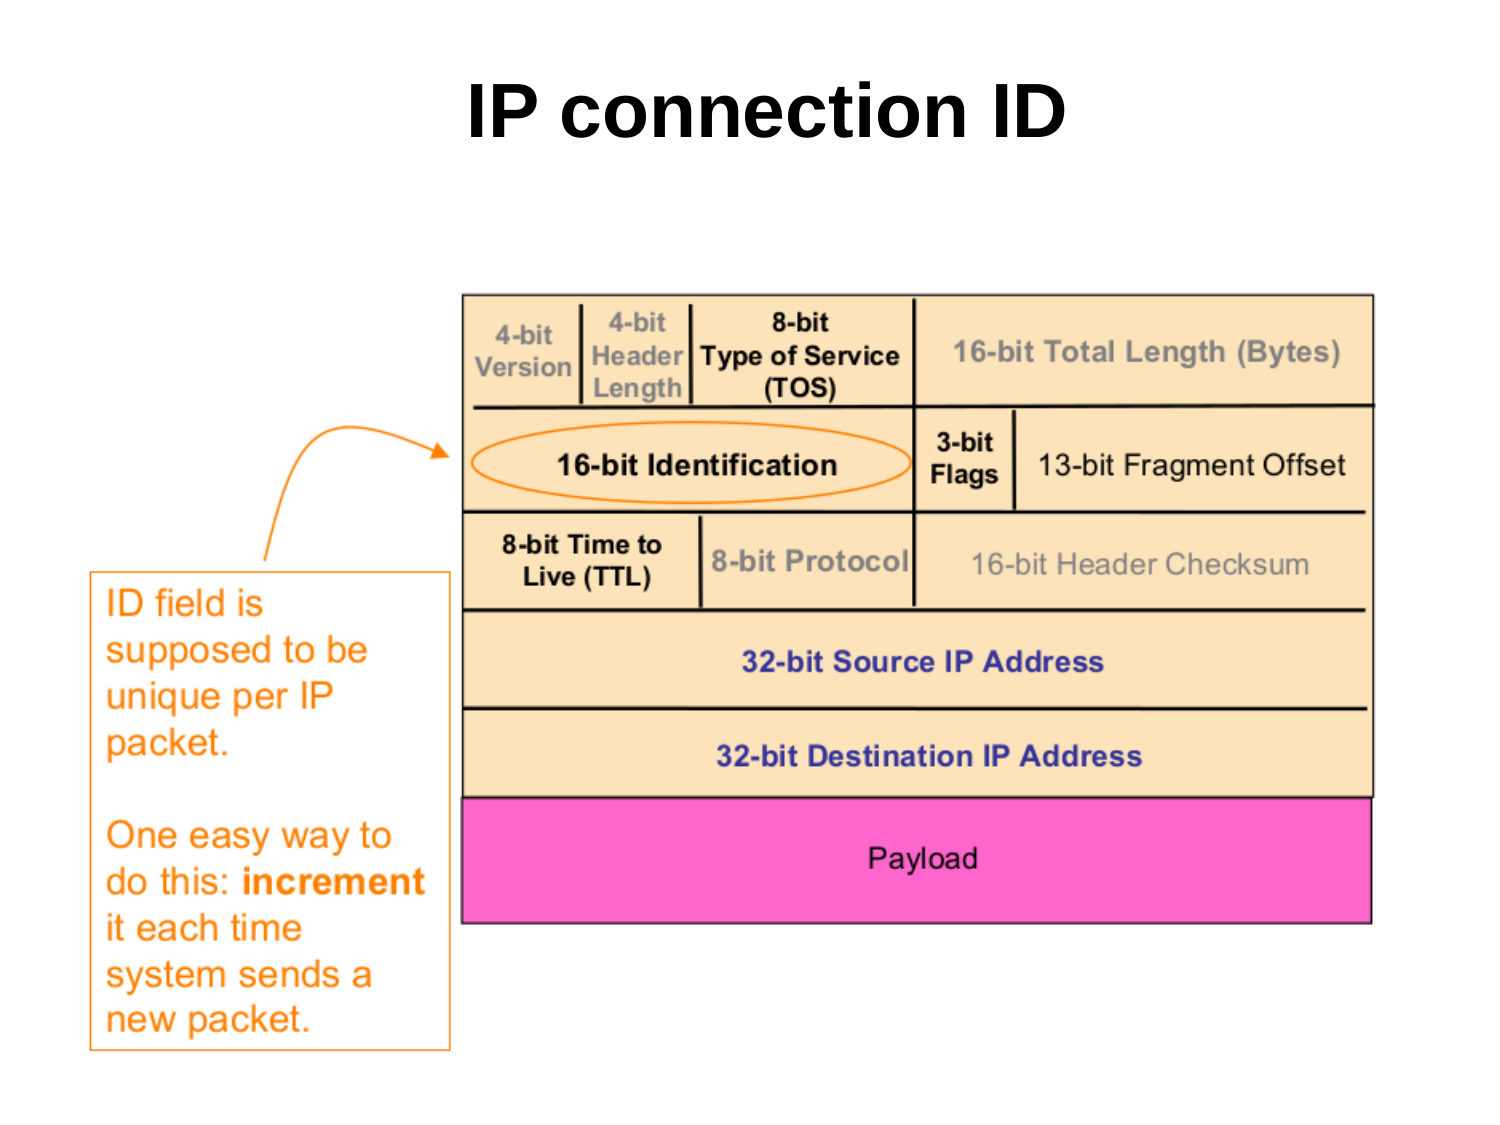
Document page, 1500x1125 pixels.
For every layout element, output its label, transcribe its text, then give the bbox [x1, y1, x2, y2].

title IP connection ID [75, 44, 1425, 177]
picture [74, 223, 1395, 1056]
